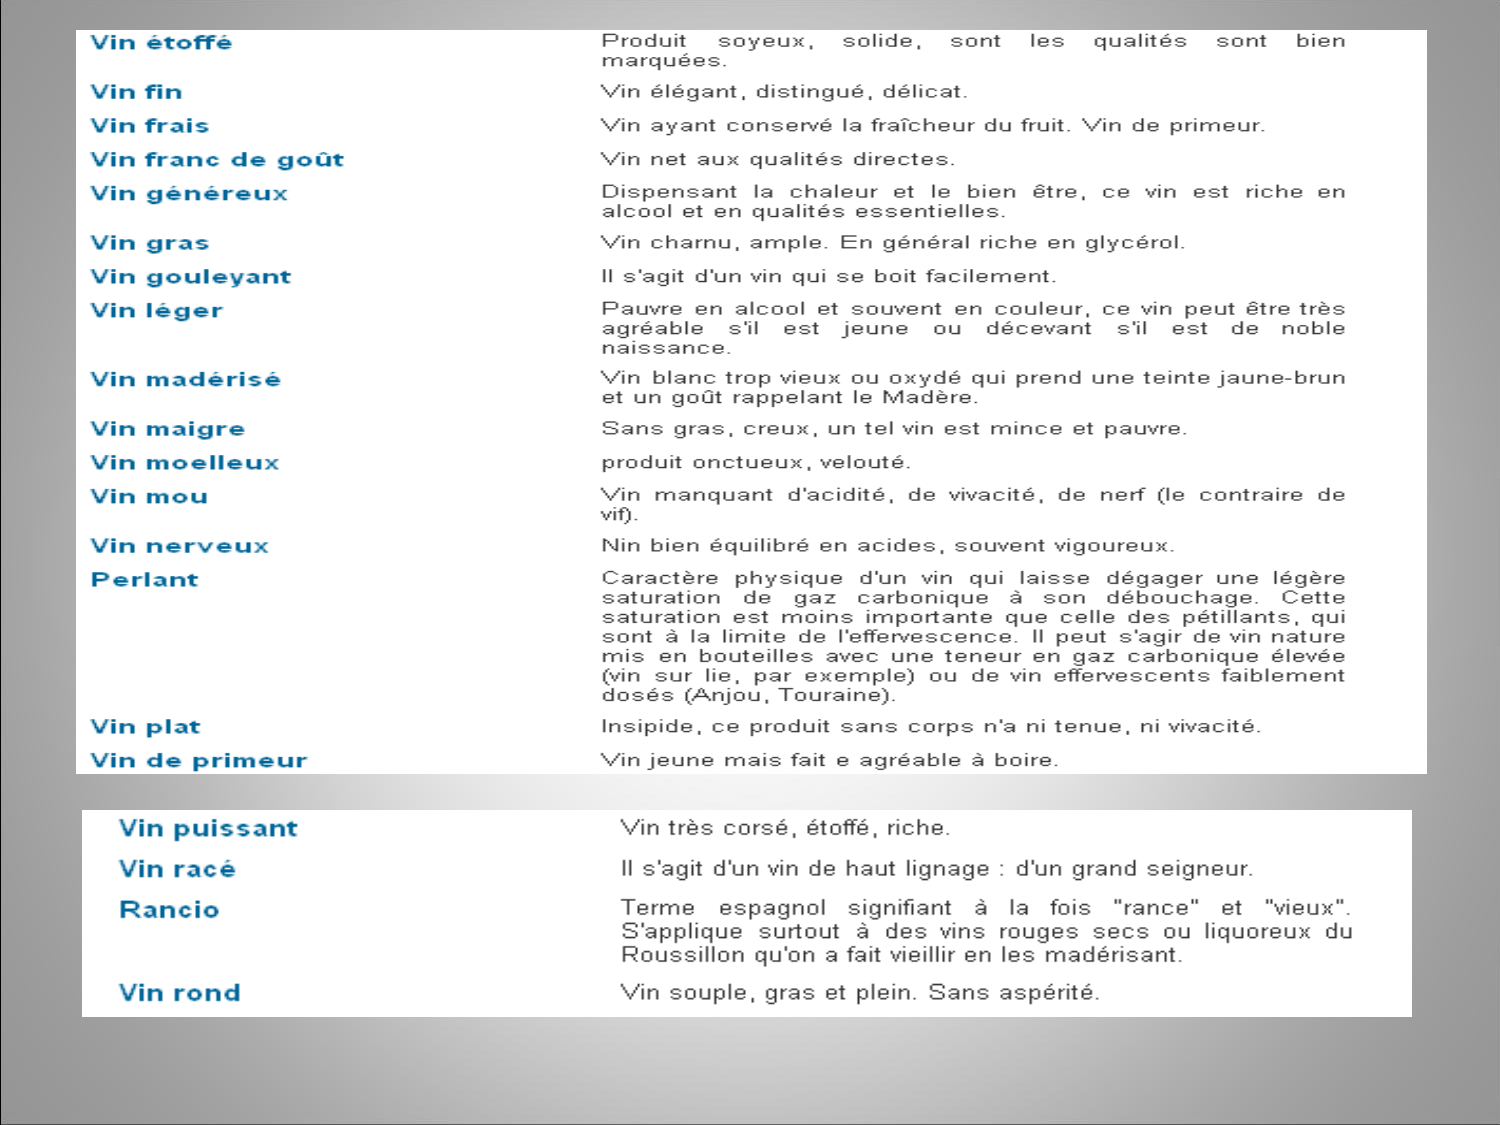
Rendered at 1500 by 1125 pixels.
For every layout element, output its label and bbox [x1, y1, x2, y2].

text_box [76, 31, 1427, 774]
picture [0, 0, 1500, 1125]
